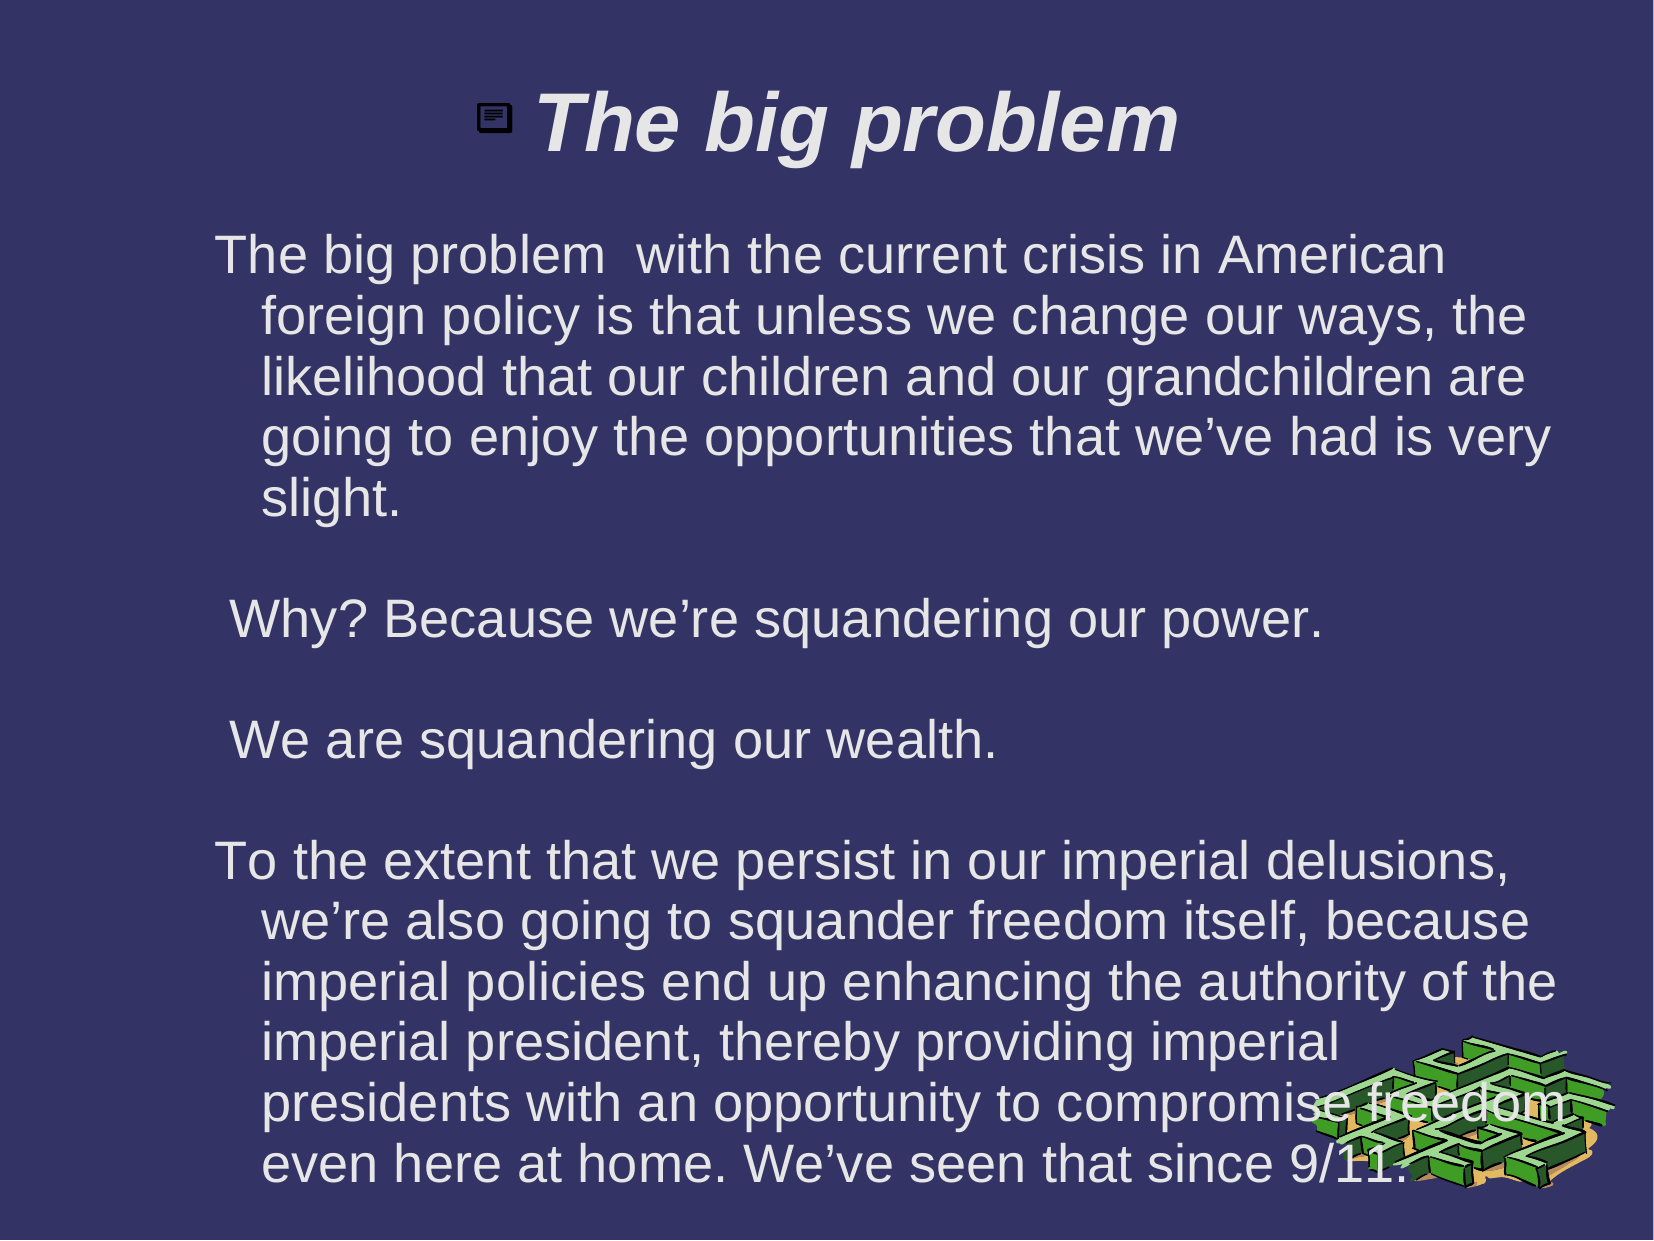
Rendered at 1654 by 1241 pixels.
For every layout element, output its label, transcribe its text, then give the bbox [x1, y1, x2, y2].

list The big problem with the current crisis in American foreign policy is that unless we change our ways, the likelihood that our children and our grandchildren are going to enjoy the opportunities that we’ve had is very slight. Why? Because we’re squandering our power. We are squandering our wealth. To the extent that we persist in our imperial delusions, we’re also going to squander freedom itself, because imperial policies end up enhancing the authority of the imperial president, thereby providing imperial presidents with an opportunity to compromise freedom even here at home. We’ve seen that since 9/11. [178, 225, 1570, 1194]
title The big problem [121, 26, 1534, 219]
